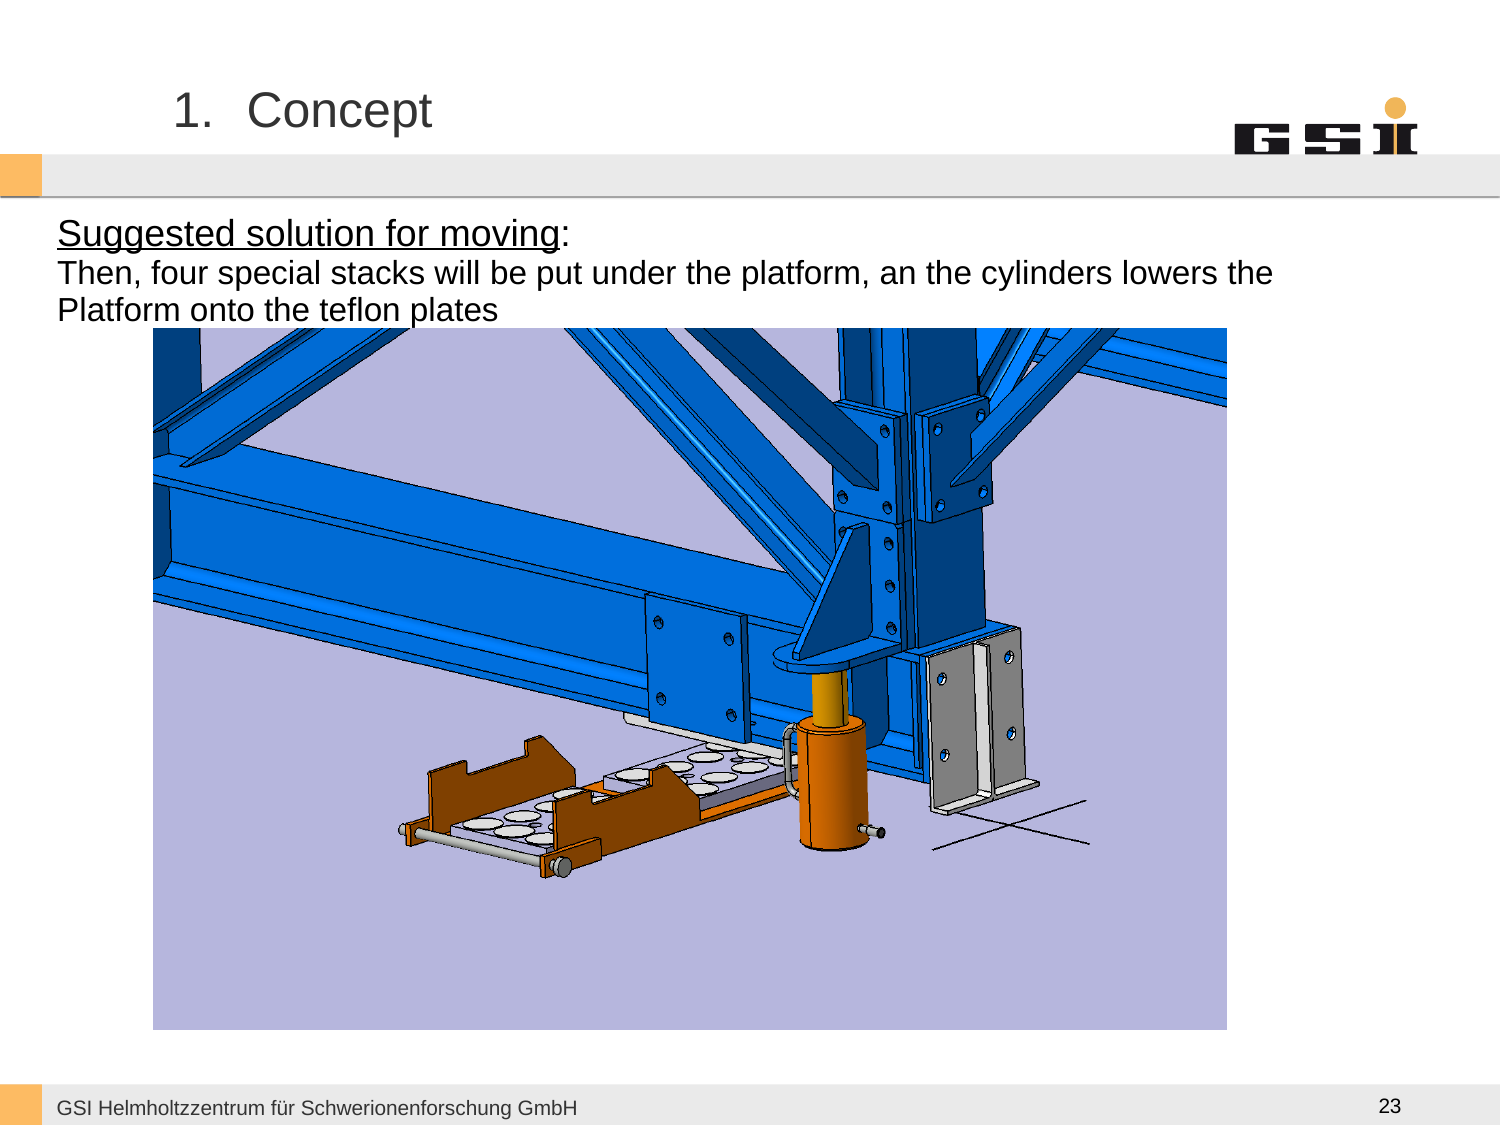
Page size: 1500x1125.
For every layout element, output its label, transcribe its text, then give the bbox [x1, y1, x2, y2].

title 1. Concept [137, 45, 1054, 175]
text_box Suggested solution for moving: Then, four special stacks will be put under the platform, an the cylinders lowers the Platform onto the teflon plates [42, 204, 1500, 430]
picture [153, 328, 1227, 1030]
picture [1233, 95, 1419, 154]
